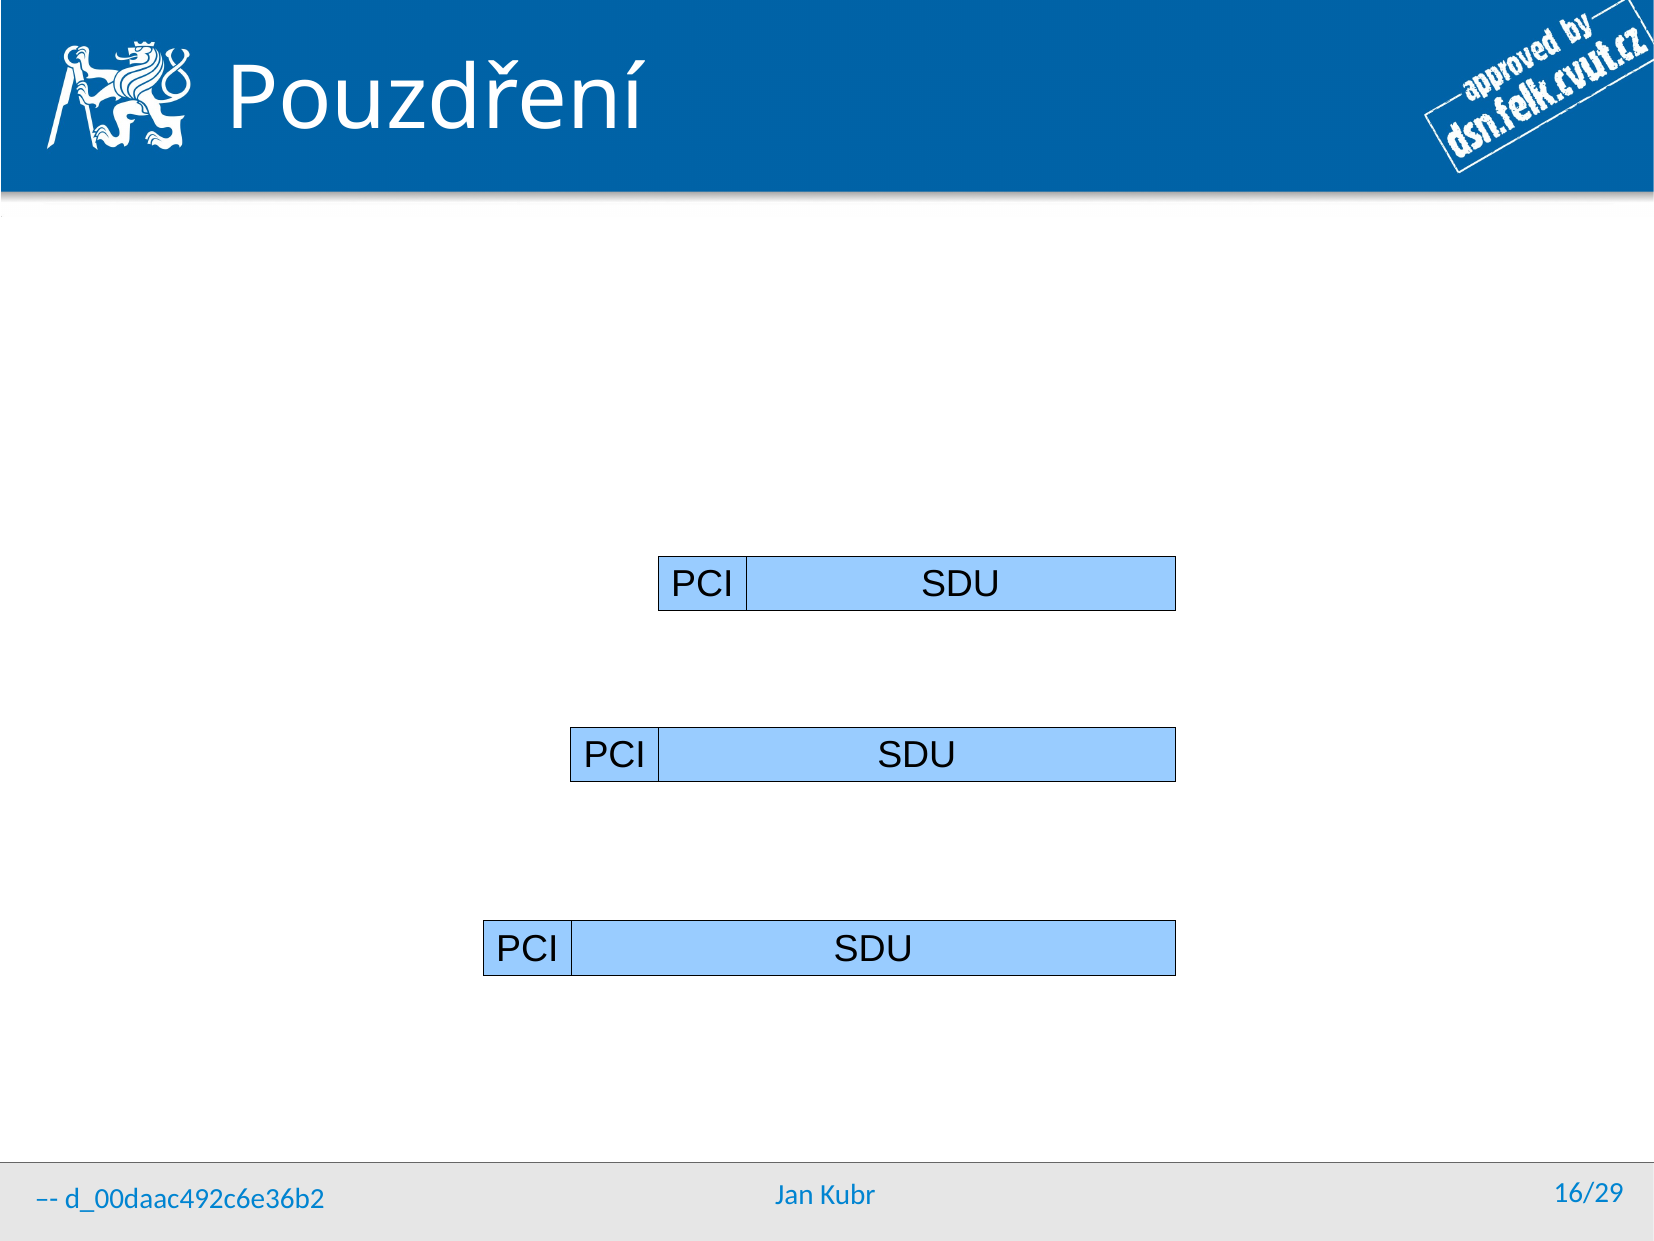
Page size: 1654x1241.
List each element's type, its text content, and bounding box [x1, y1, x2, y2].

text_box PCI [483, 920, 572, 976]
picture [1, 0, 1654, 217]
text_box SDU [747, 556, 1176, 611]
text_box SDU [658, 727, 1176, 782]
text_box PCI [570, 727, 658, 782]
text_box PCI [658, 556, 747, 611]
text_box SDU [572, 920, 1176, 976]
title Pouzdření [225, 0, 1426, 188]
